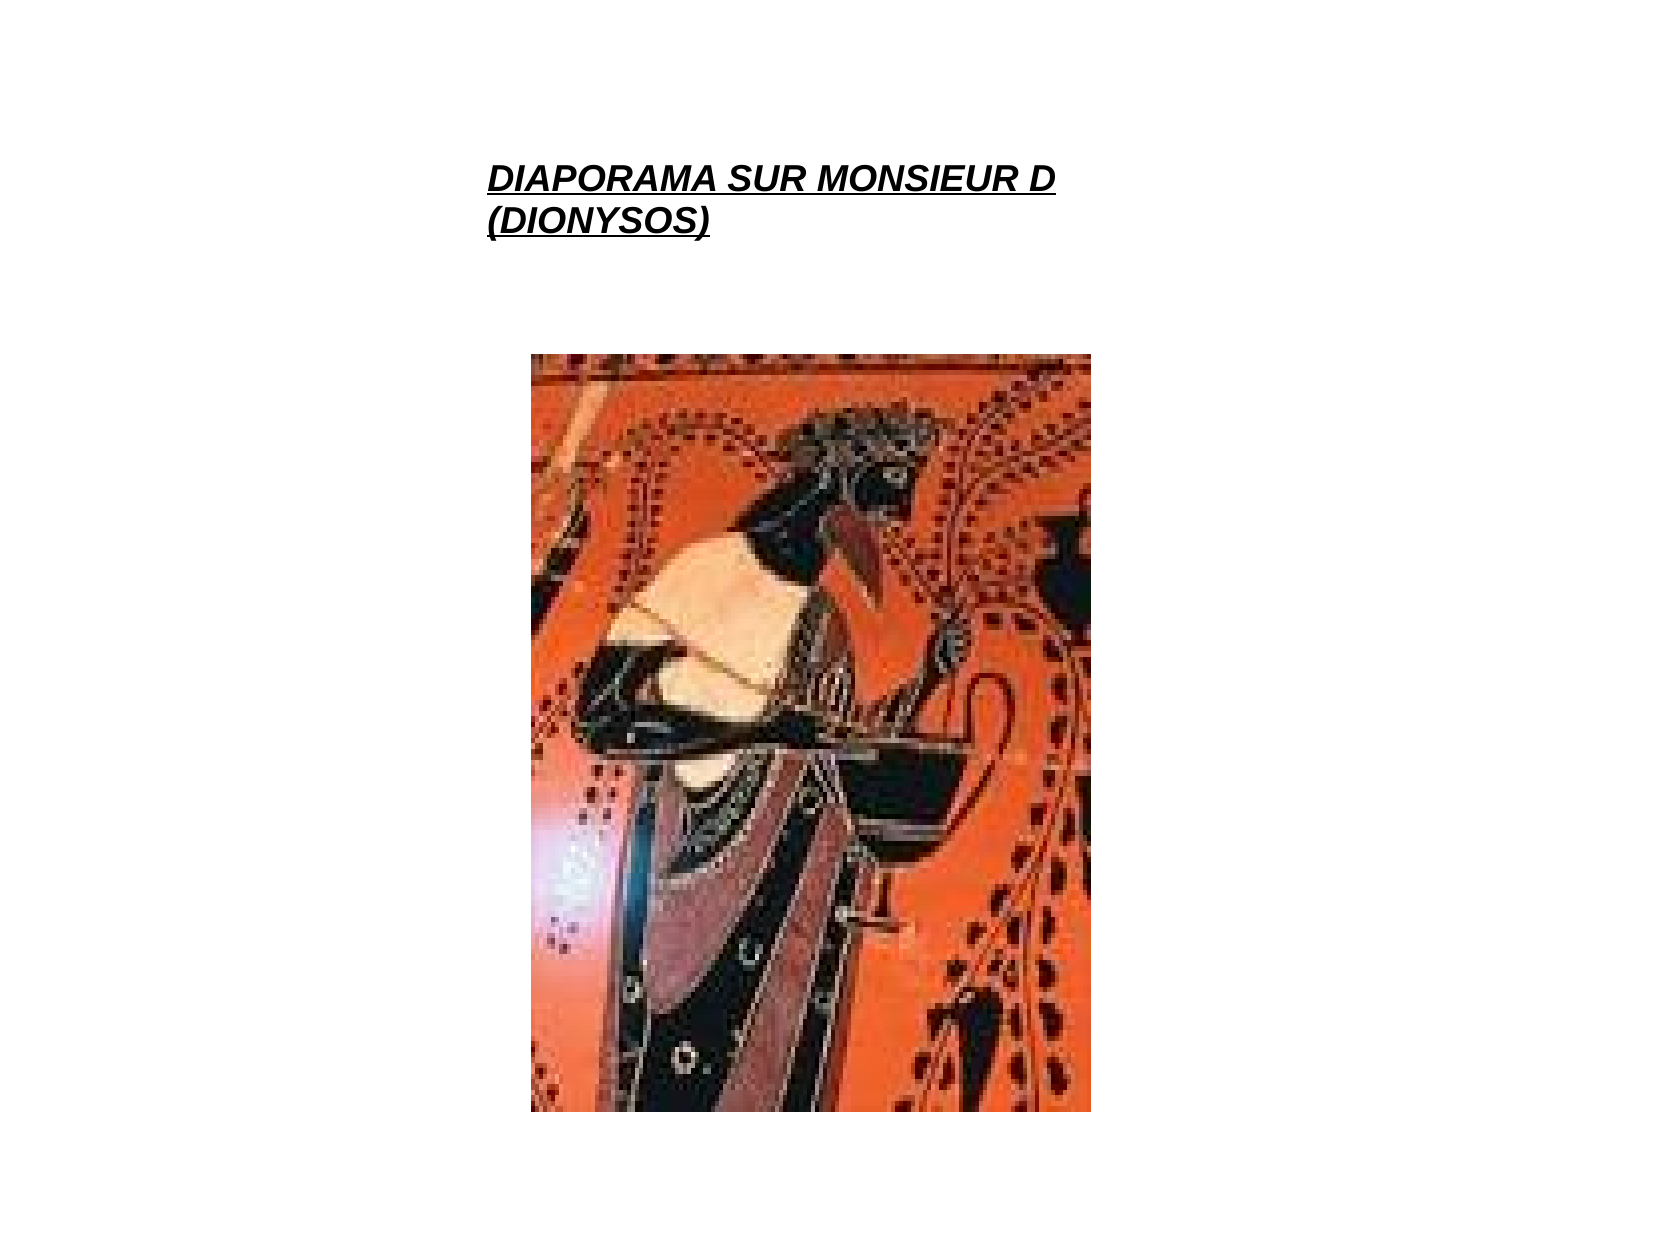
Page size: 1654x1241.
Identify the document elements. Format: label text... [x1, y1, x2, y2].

text_box DIAPORAMA SUR MONSIEUR D (DIONYSOS) [472, 149, 1093, 251]
picture [531, 354, 1091, 1112]
